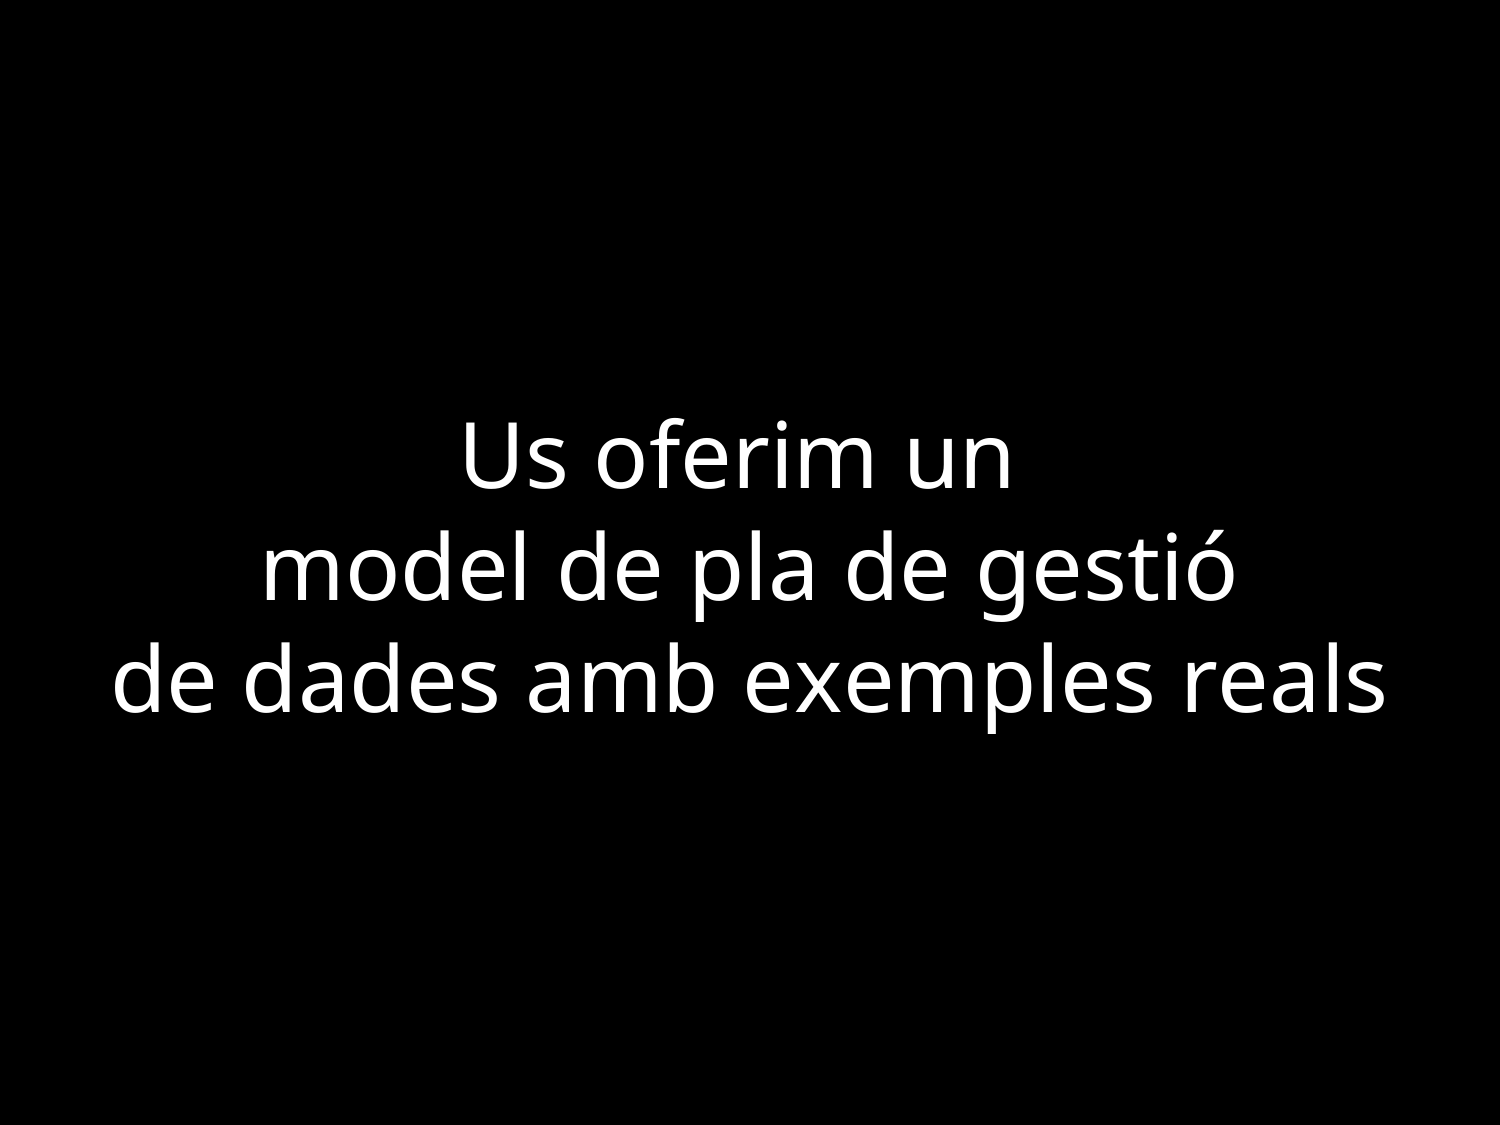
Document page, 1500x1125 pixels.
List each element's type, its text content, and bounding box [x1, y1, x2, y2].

subtitle Us oferim un model de pla de gestió de dades amb exemples reals [109, 112, 1391, 1013]
